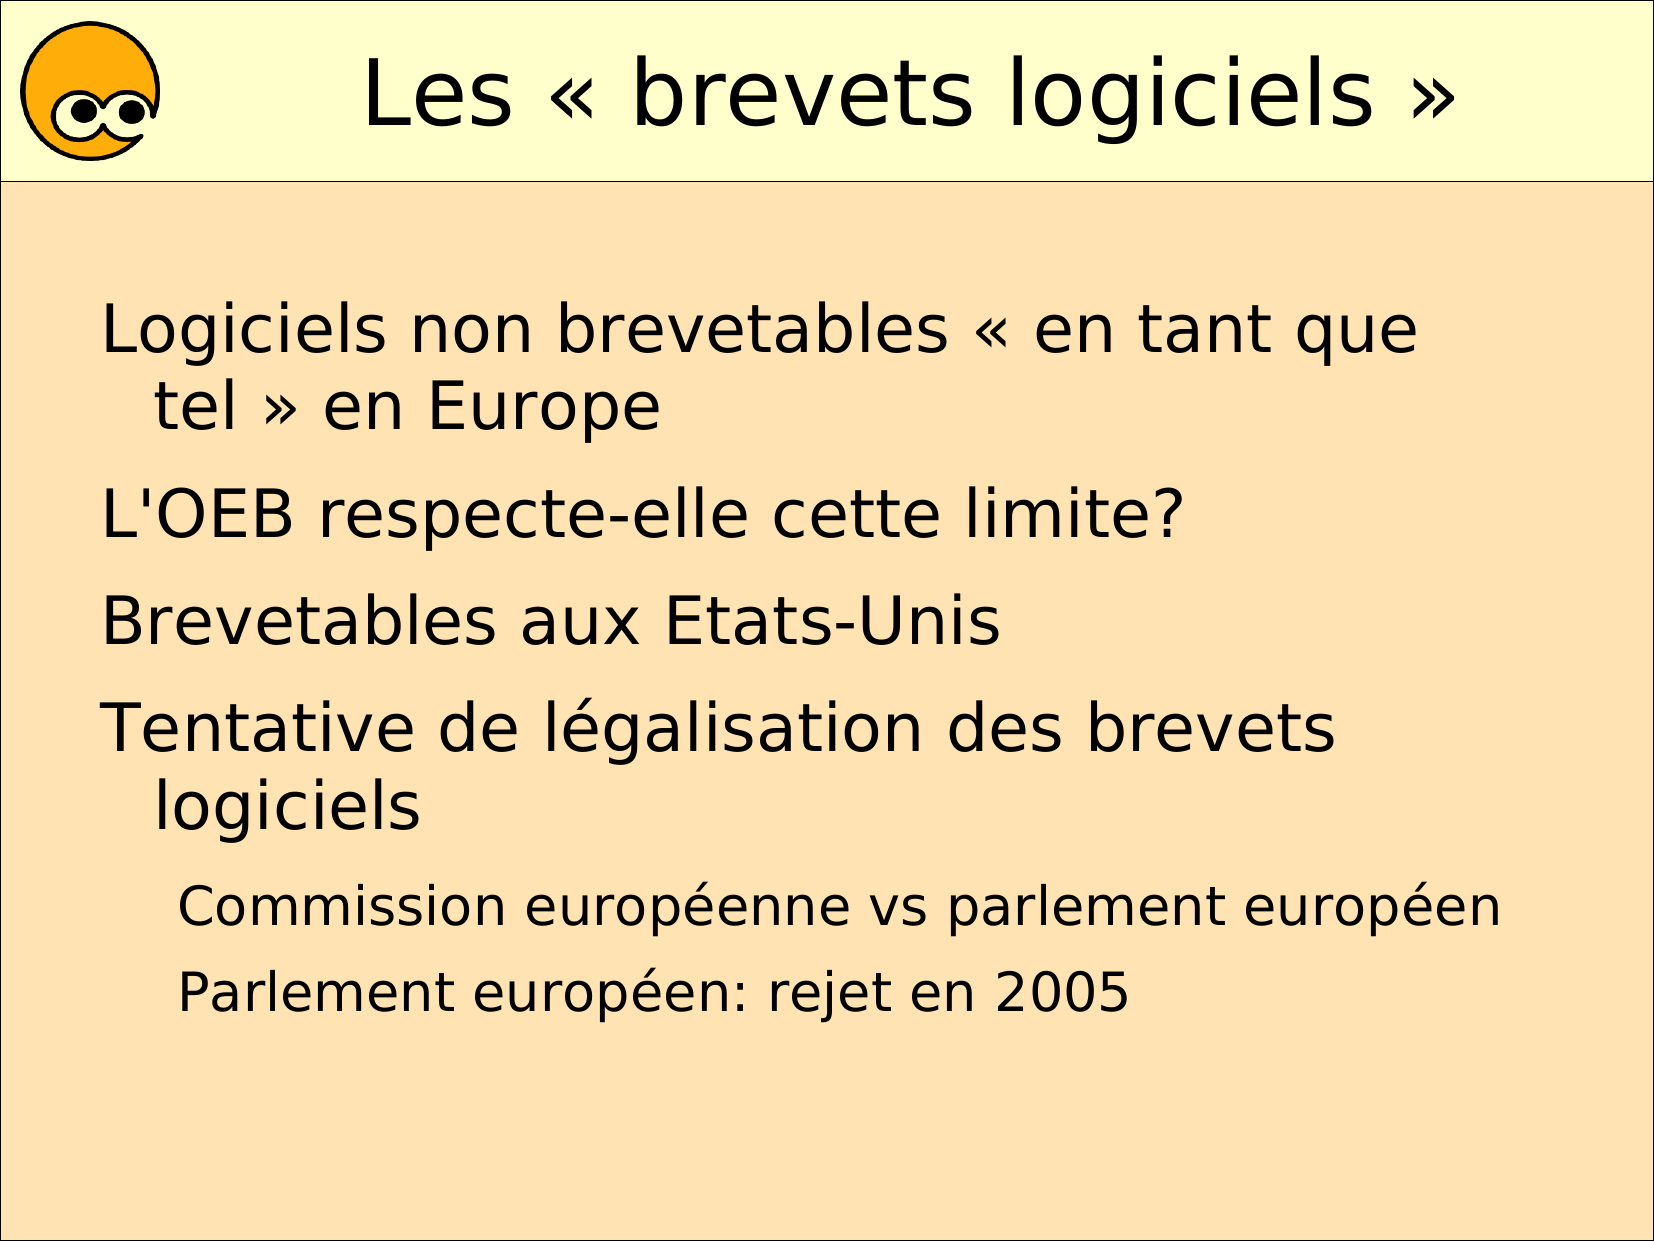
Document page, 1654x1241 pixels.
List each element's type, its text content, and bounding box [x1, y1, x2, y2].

title Les « brevets logiciels » [203, 39, 1620, 147]
picture [20, 21, 160, 161]
list Logiciels non brevetables « en tant que tel » en Europe L'OEB respecte-elle cette limite? Brevetables aux Etats-Unis Tentative de légalisation des brevets logiciels Commission européenne vs parlement européen Parlement européen: rejet en 2005 [82, 290, 1571, 1094]
